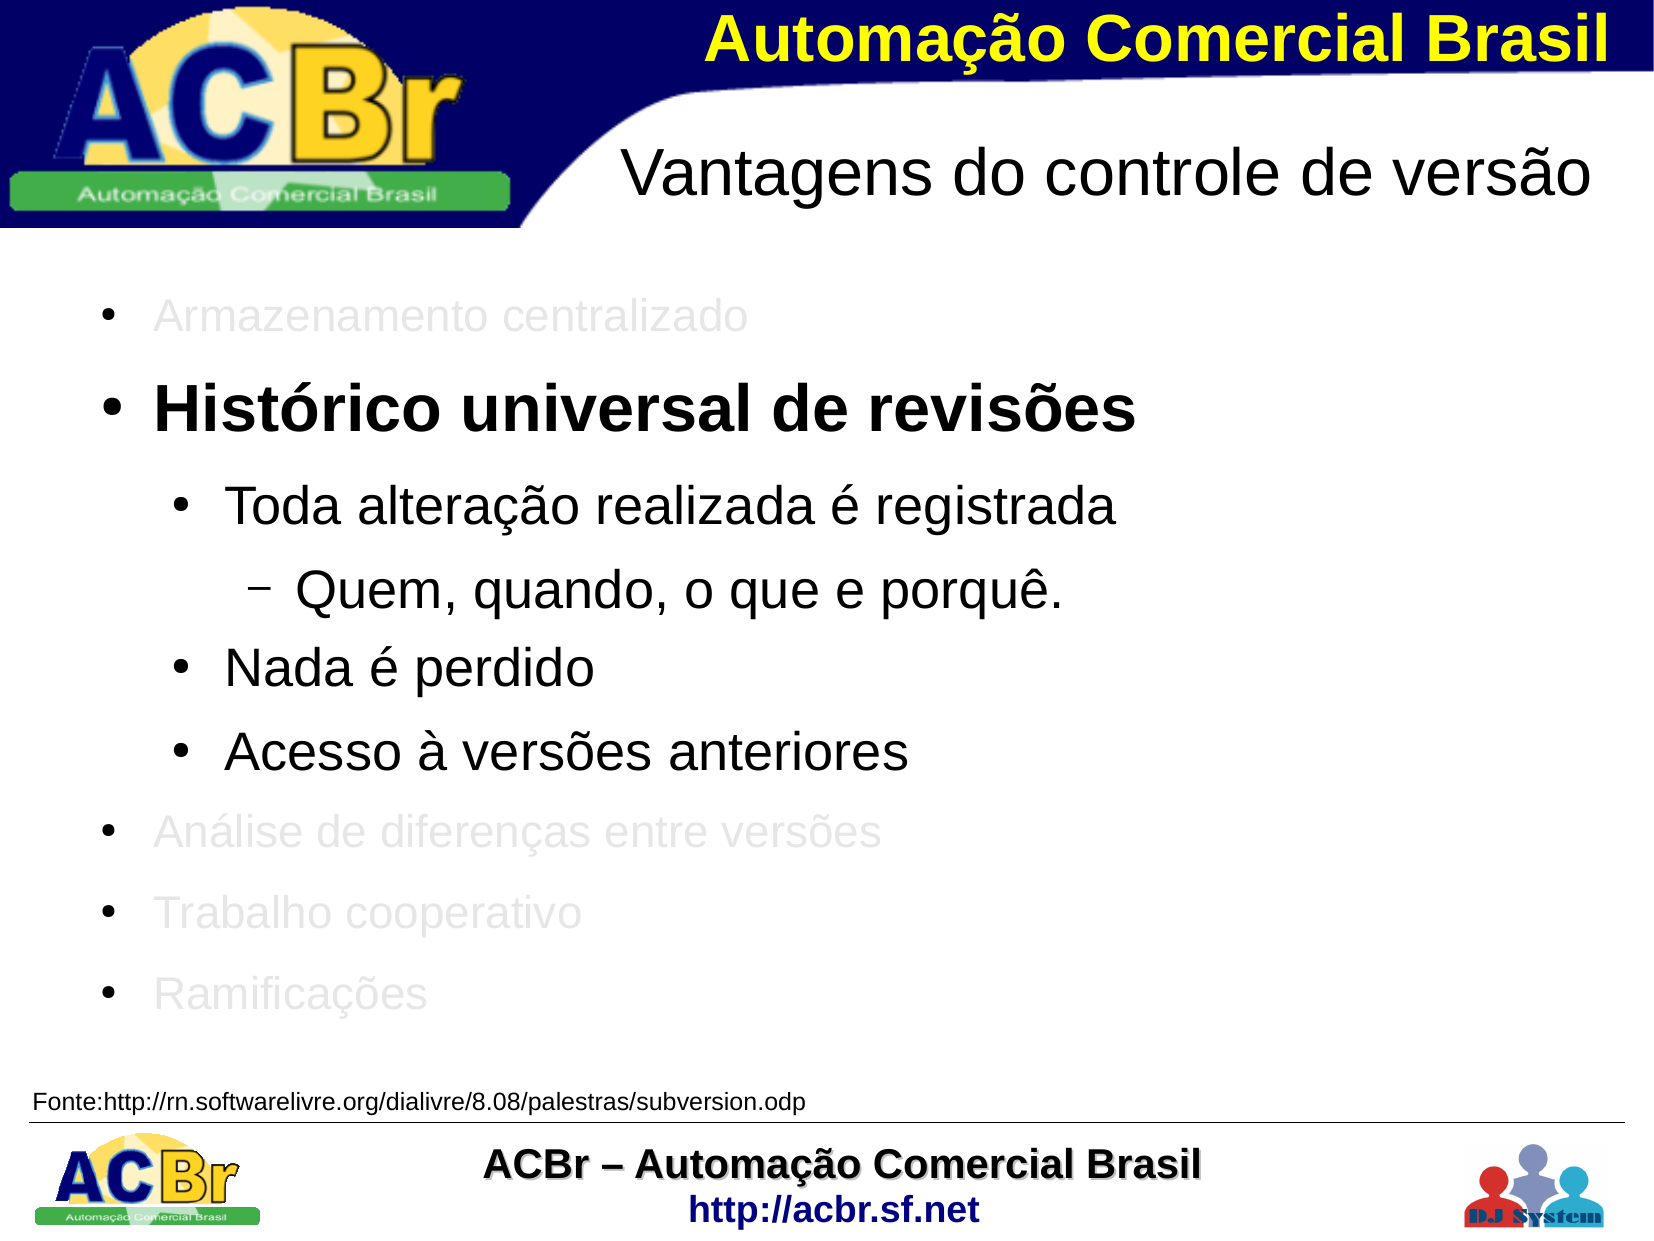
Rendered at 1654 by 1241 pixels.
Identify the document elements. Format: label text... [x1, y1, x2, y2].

text_box Fonte:http://rn.softwarelivre.org/dialivre/8.08/palestras/subversion.odp [17, 1080, 822, 1124]
picture [1463, 1144, 1607, 1229]
picture [33, 1131, 261, 1228]
title Vantagens do controle de versão [590, 125, 1625, 220]
list Armazenamento centralizado Histórico universal de revisões Toda alteração realizada é registrada Quem, quando, o que e porquê. Nada é perdido Acesso à versões anteriores Análise de diferenças entre versões Trabalho cooperativo Ramificações [82, 290, 1571, 1094]
picture [0, 0, 1654, 228]
